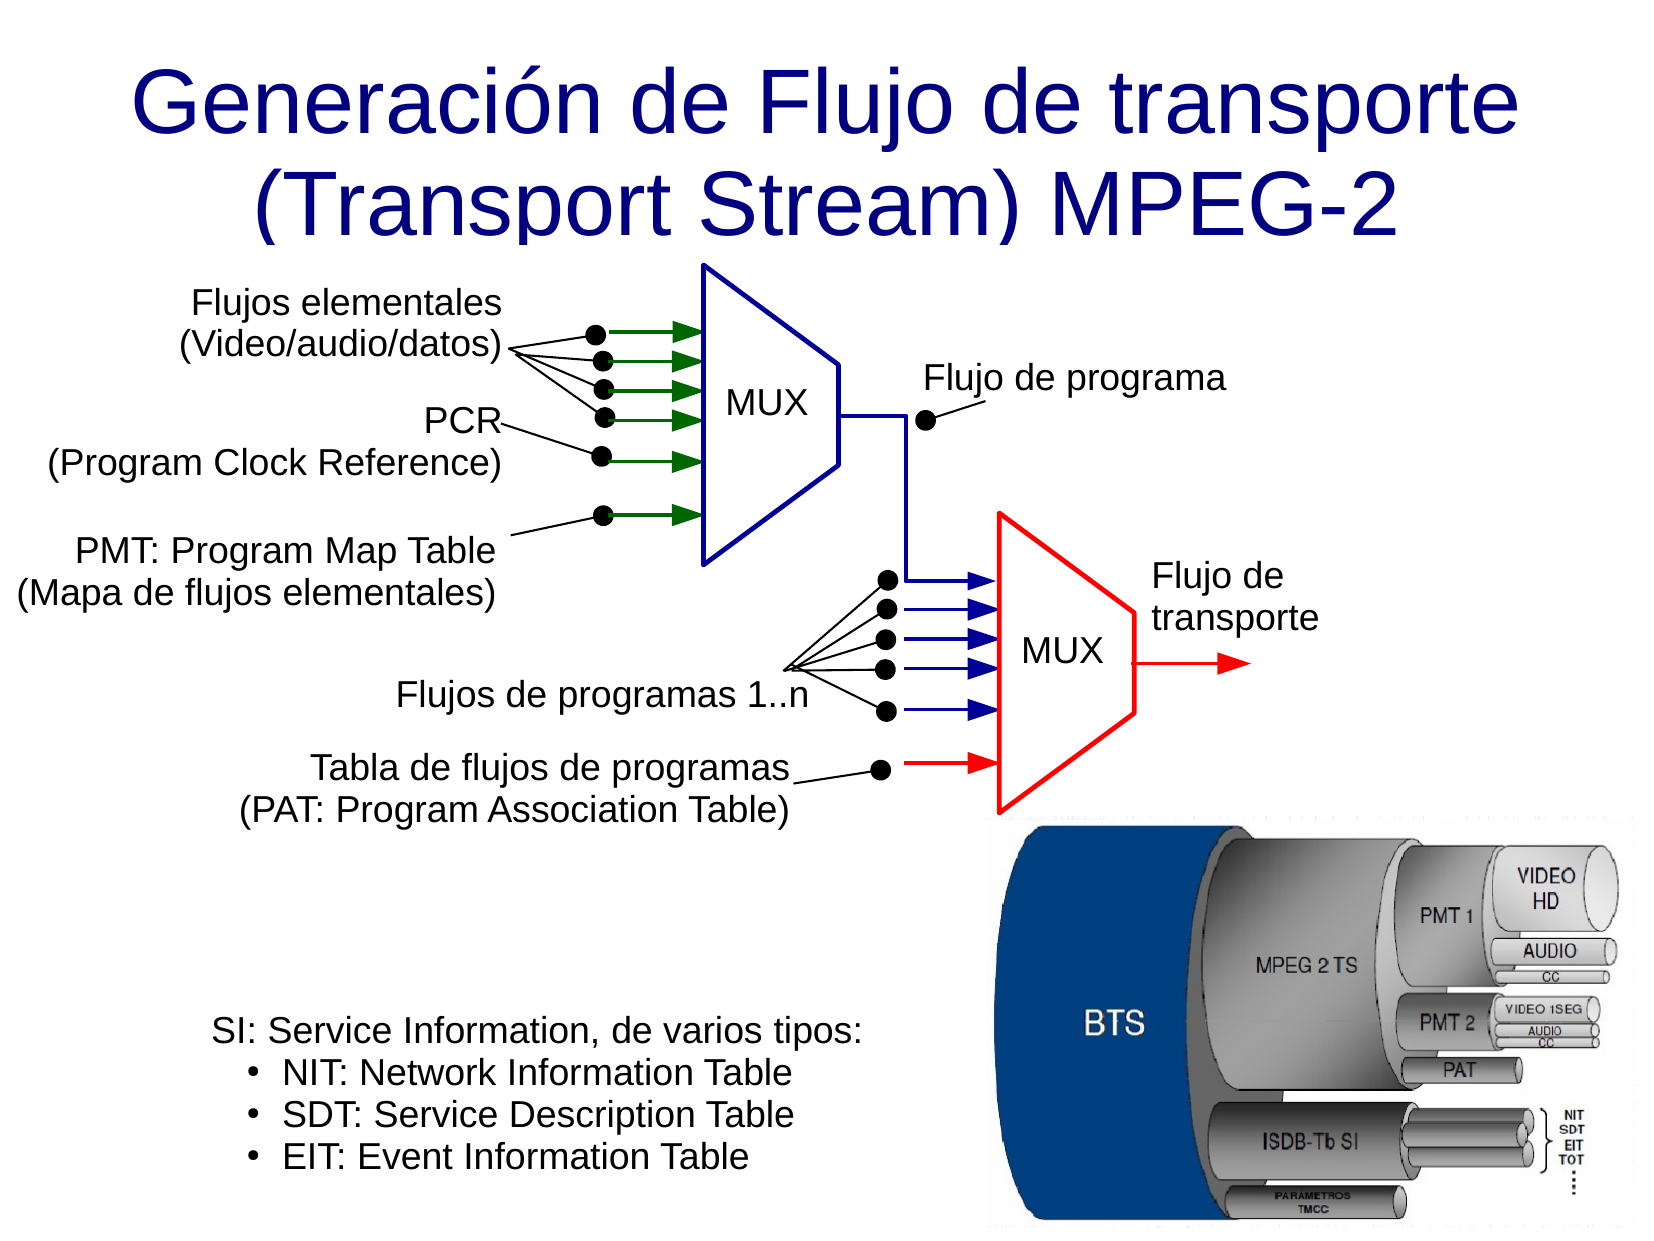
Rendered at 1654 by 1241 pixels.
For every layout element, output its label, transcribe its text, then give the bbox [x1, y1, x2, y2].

picture [986, 816, 1635, 1228]
title Generación de Flujo de transporte (Transport Stream) MPEG-2 [82, 49, 1571, 257]
text_box SI: Service Information, de varios tipos: NIT: Network Information Table SDT: Service Description Table EIT: Event Information Table [196, 1001, 878, 1185]
chart [11, 244, 1337, 850]
